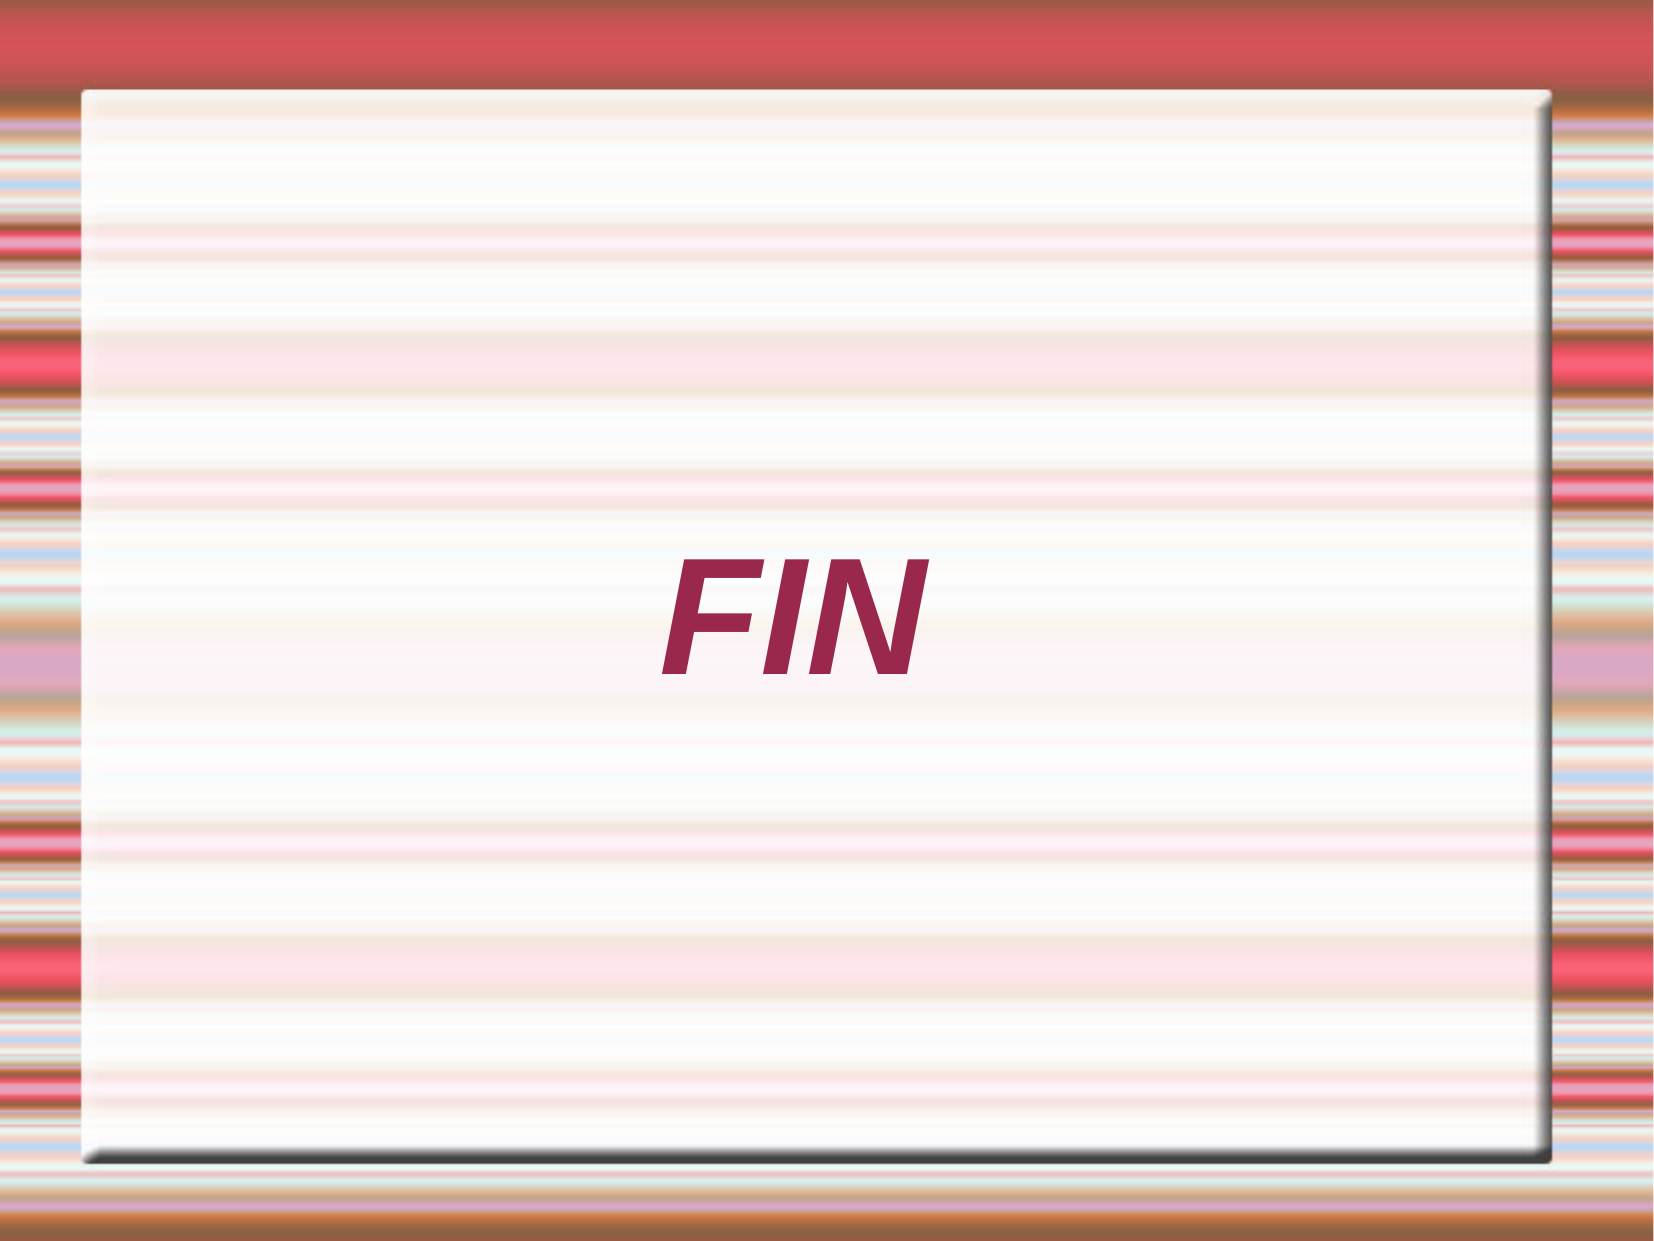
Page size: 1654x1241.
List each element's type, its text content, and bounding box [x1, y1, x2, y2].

title FIN [70, 513, 1516, 721]
picture [0, 0, 1654, 1241]
